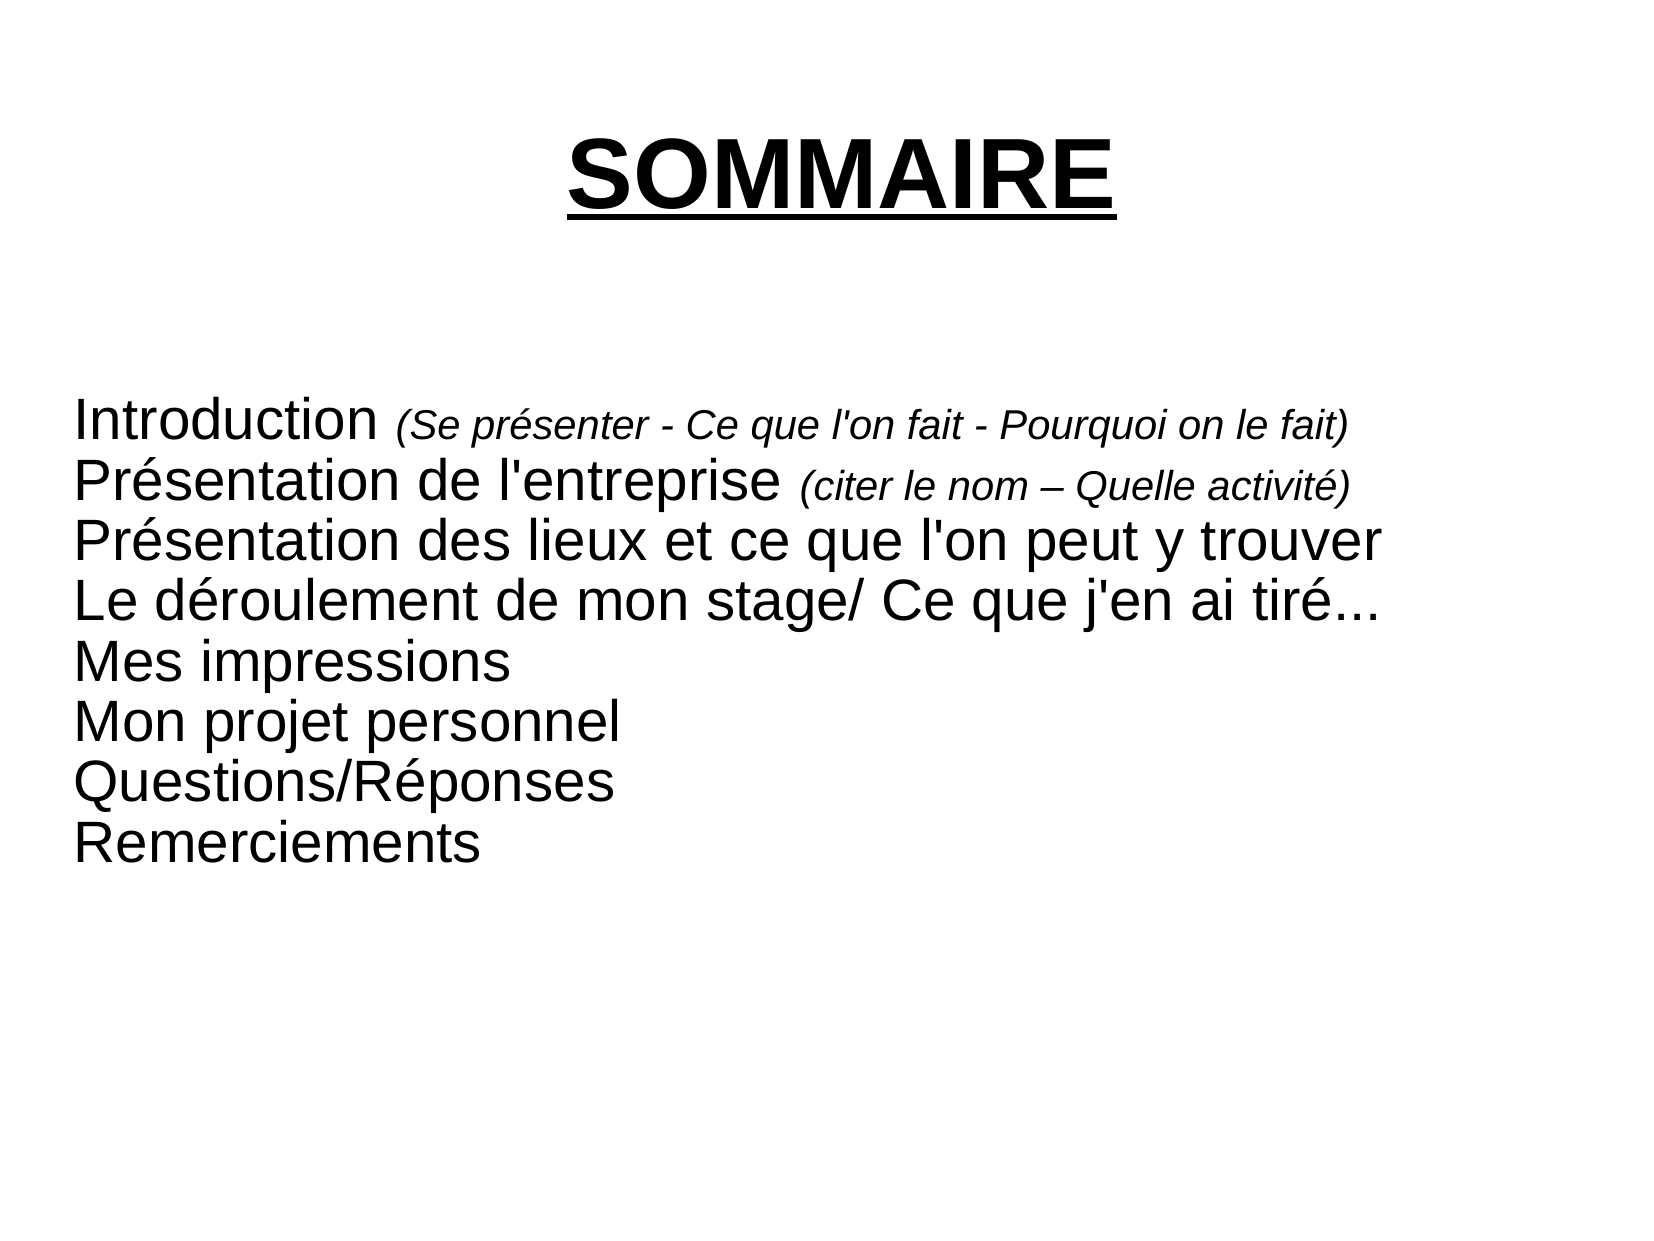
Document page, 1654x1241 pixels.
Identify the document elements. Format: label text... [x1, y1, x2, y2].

text_box SOMMAIRE [118, 118, 1566, 237]
text_box Introduction (Se présenter - Ce que l'on fait - Pourquoi on le fait) Présentation de l'entreprise (citer le nom – Quelle activité) Présentation des lieux et ce que l'on peut y trouver Le déroulement de mon stage/ Ce que j'en ai tiré... Mes impressions Mon projet personnel Questions/Réponses Remerciements [59, 383, 1595, 882]
